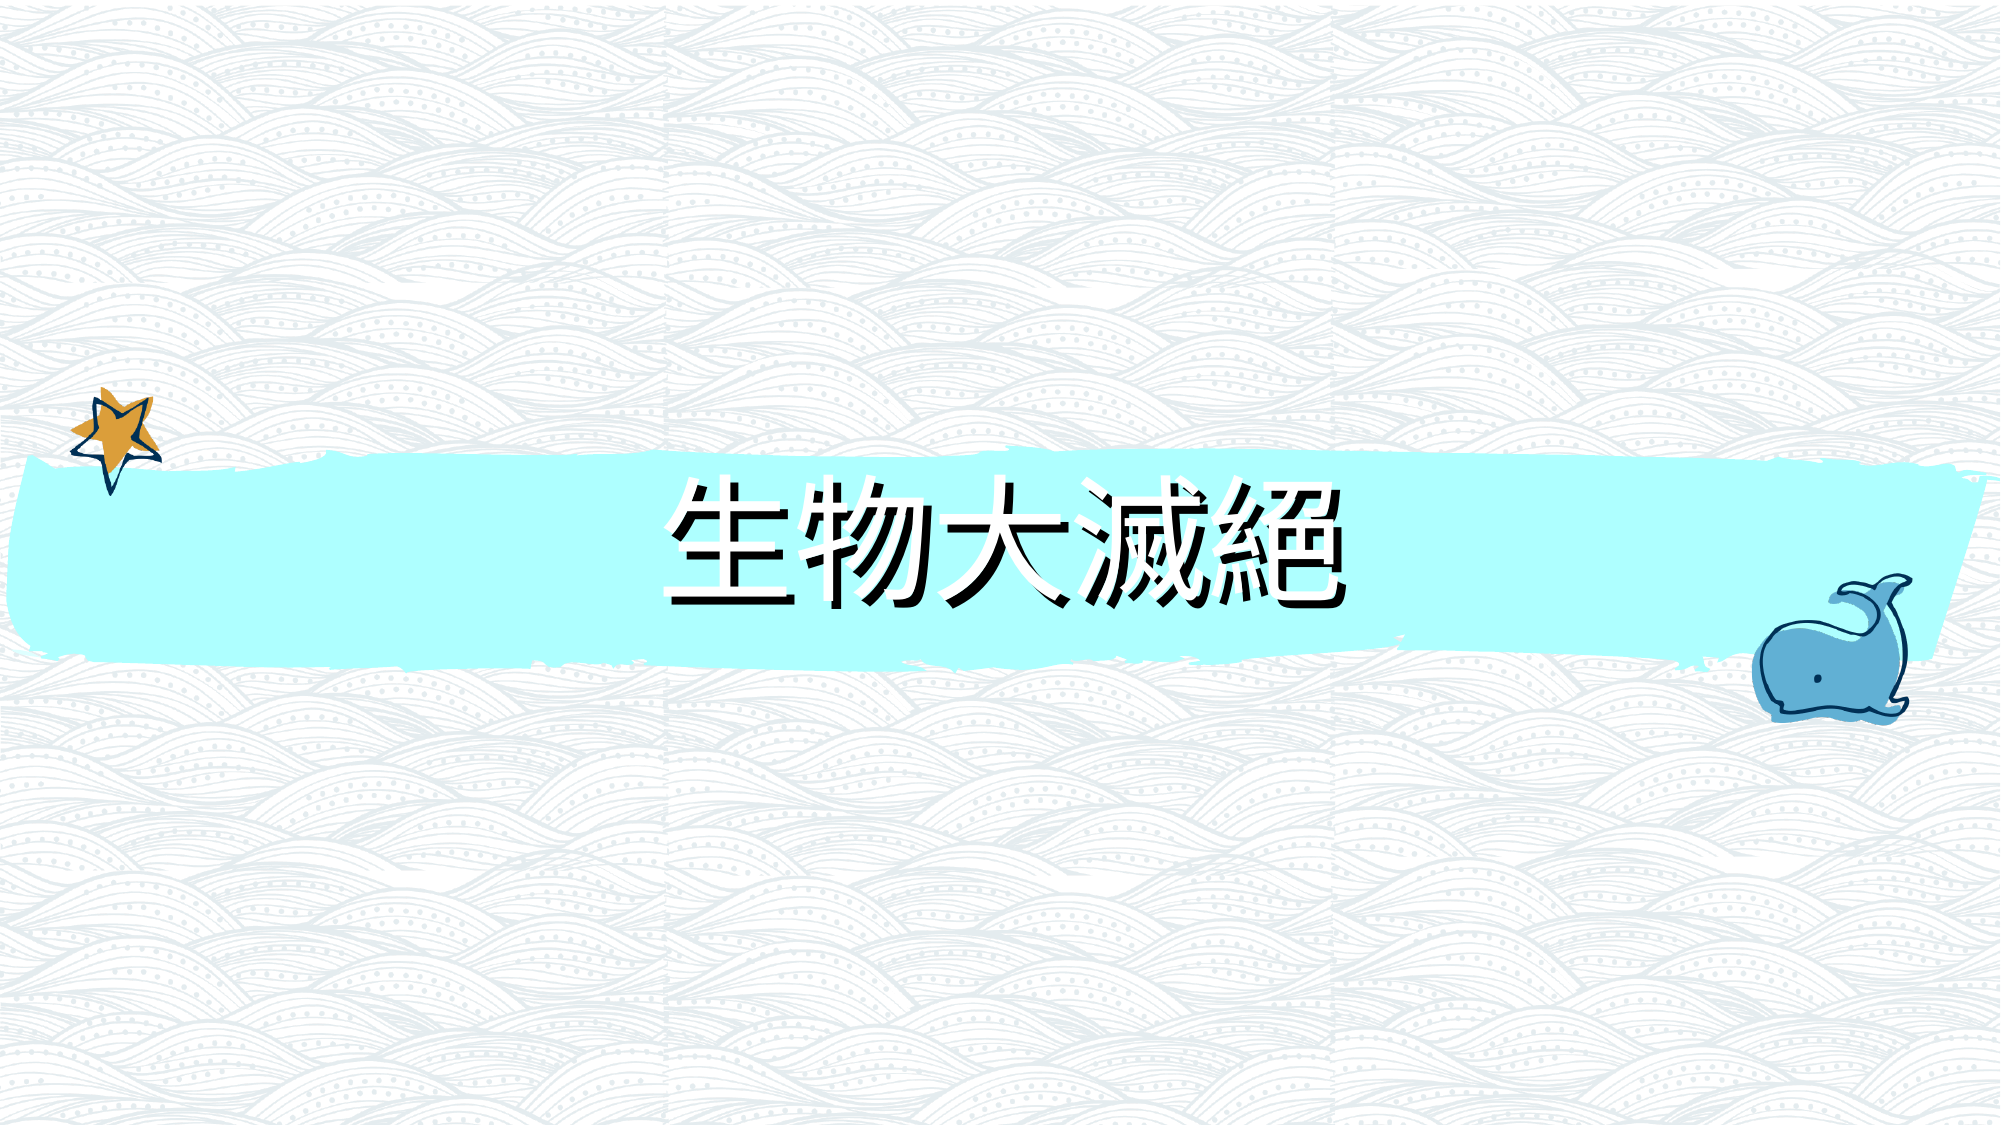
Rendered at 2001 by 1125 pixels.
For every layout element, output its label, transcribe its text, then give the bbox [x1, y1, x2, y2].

text_box 生物大滅絕 [421, 409, 1580, 628]
